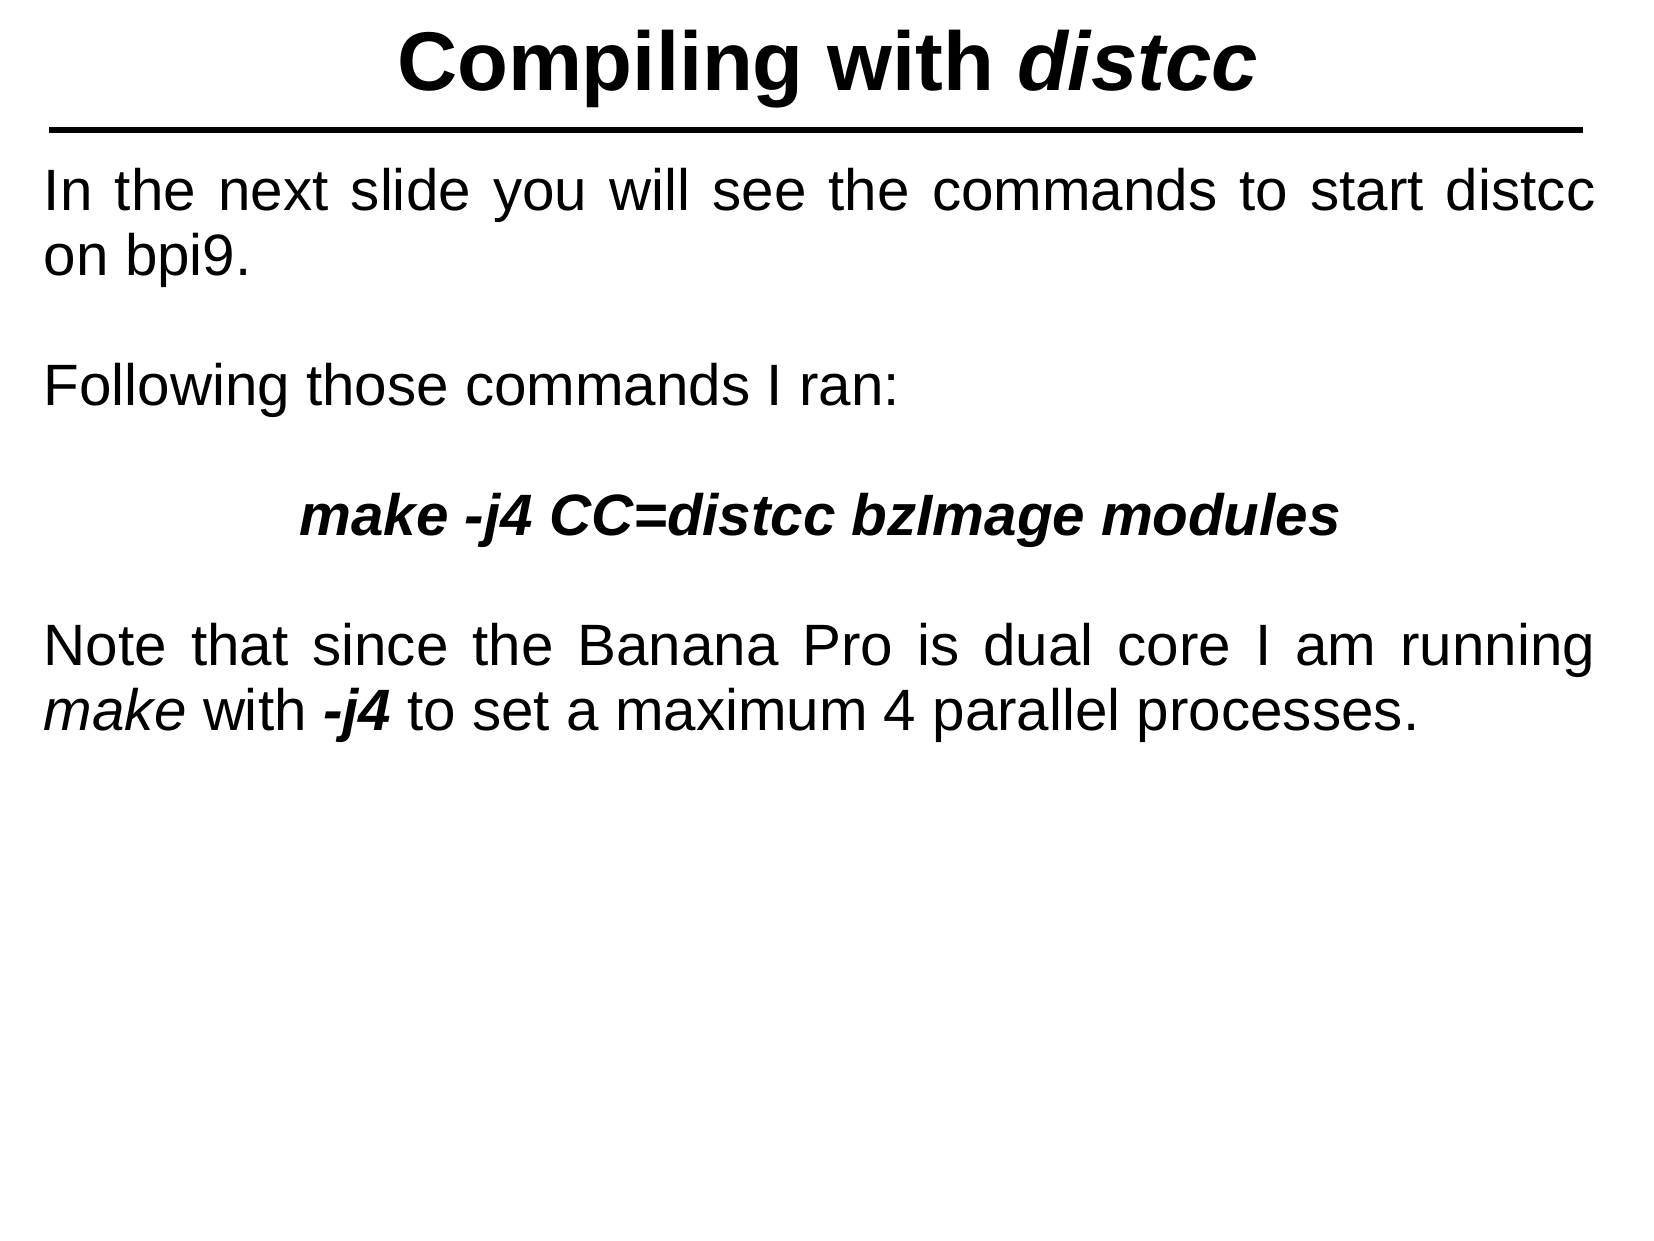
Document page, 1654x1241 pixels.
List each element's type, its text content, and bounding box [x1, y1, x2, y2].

text_box Compiling with distcc [49, 8, 1607, 150]
text_box In the next slide you will see the commands to start distcc on bpi9. Following those commands I ran: make -j4 CC=distcc bzImage modules Note that since the Banana Pro is dual core I am running make with -j4 to set a maximum 4 parallel processes. [29, 150, 1612, 876]
